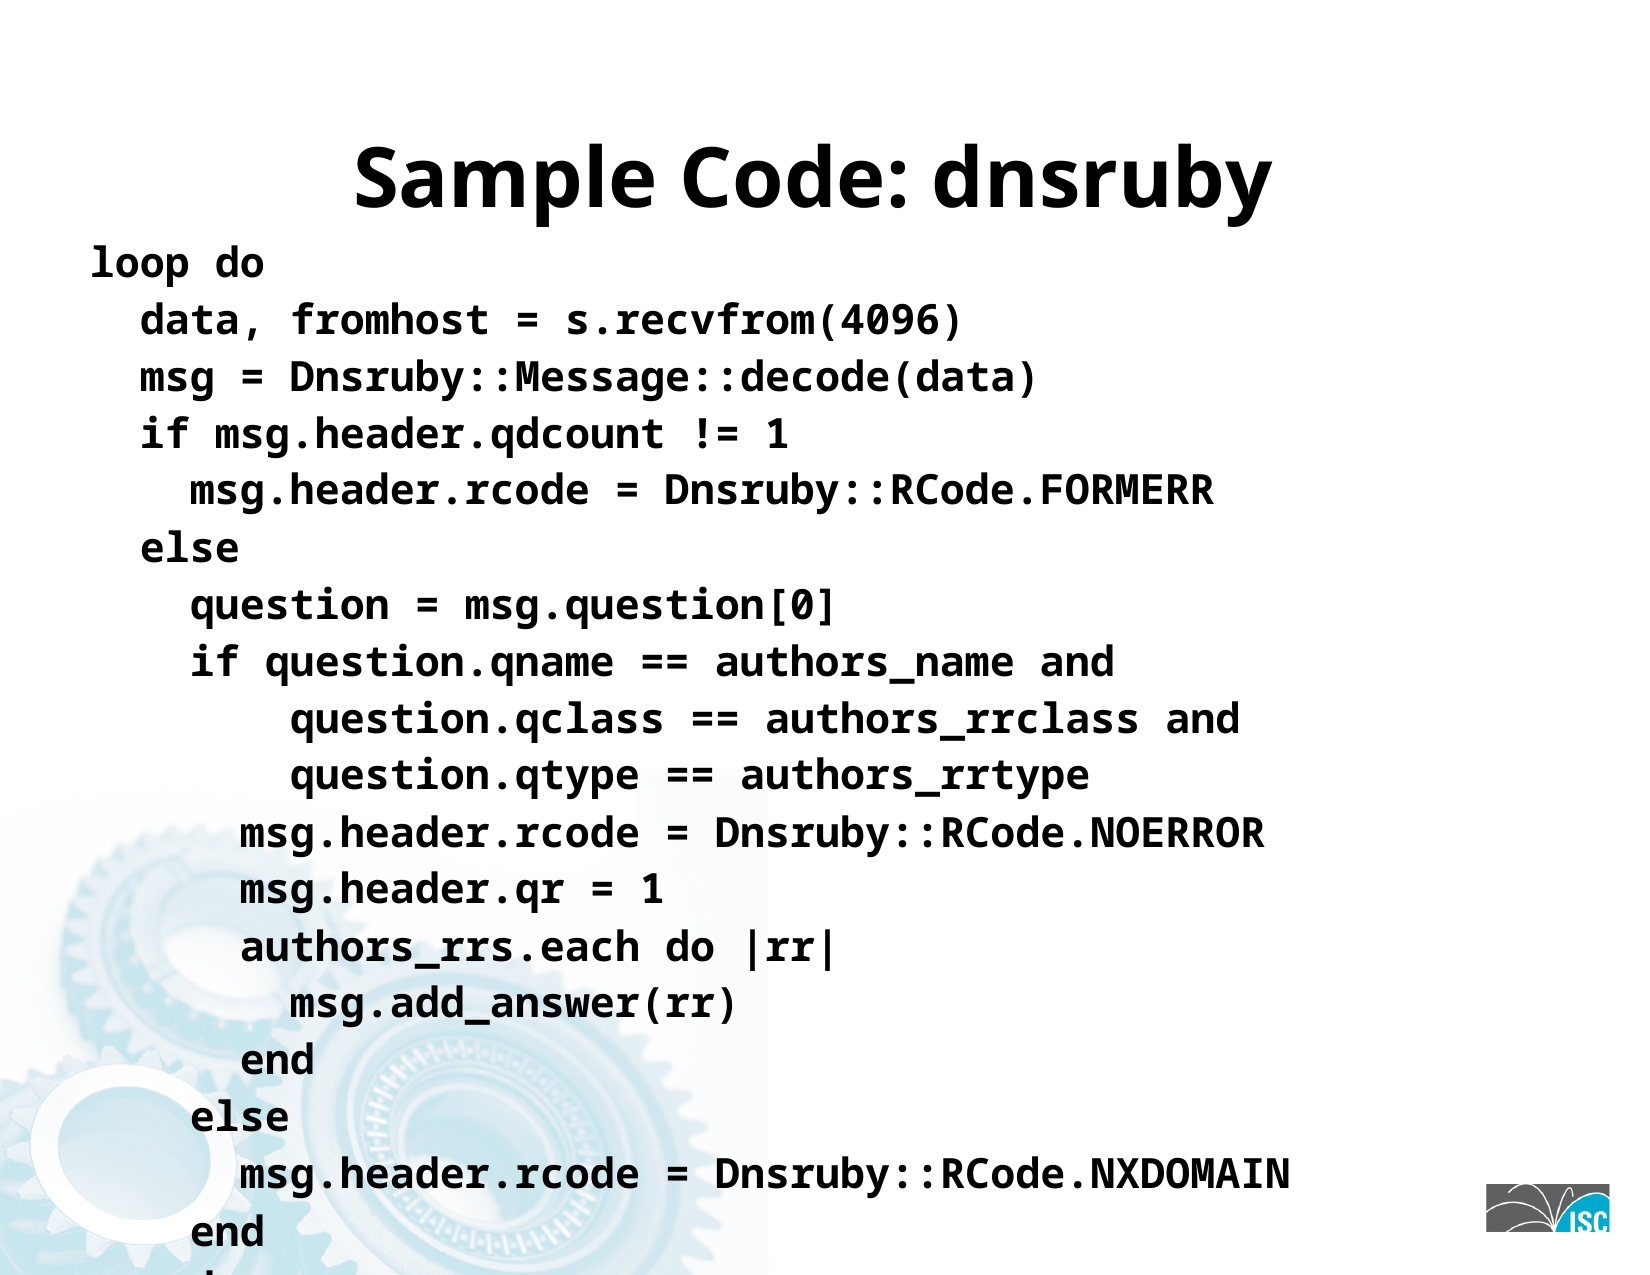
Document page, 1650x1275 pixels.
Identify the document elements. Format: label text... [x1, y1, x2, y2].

text_box loop do data, fromhost = s.recvfrom(4096) msg = Dnsruby::Message::decode(data) if msg.header.qdcount != 1 msg.header.rcode = Dnsruby::RCode.FORMERR else question = msg.question[0] if question.qname == authors_name and question.qclass == authors_rrclass and question.qtype == authors_rrtype msg.header.rcode = Dnsruby::RCode.NOERROR msg.header.qr = 1 authors_rrs.each do |rr| msg.add_answer(rr) end else msg.header.rcode = Dnsruby::RCode.NXDOMAIN end end s.send(msg.encode(), 0, fromhost[3], fromhost[1]) end [75, 225, 1634, 1275]
title Sample Code: dnsruby [112, 38, 1515, 225]
picture [0, 0, 1650, 1275]
